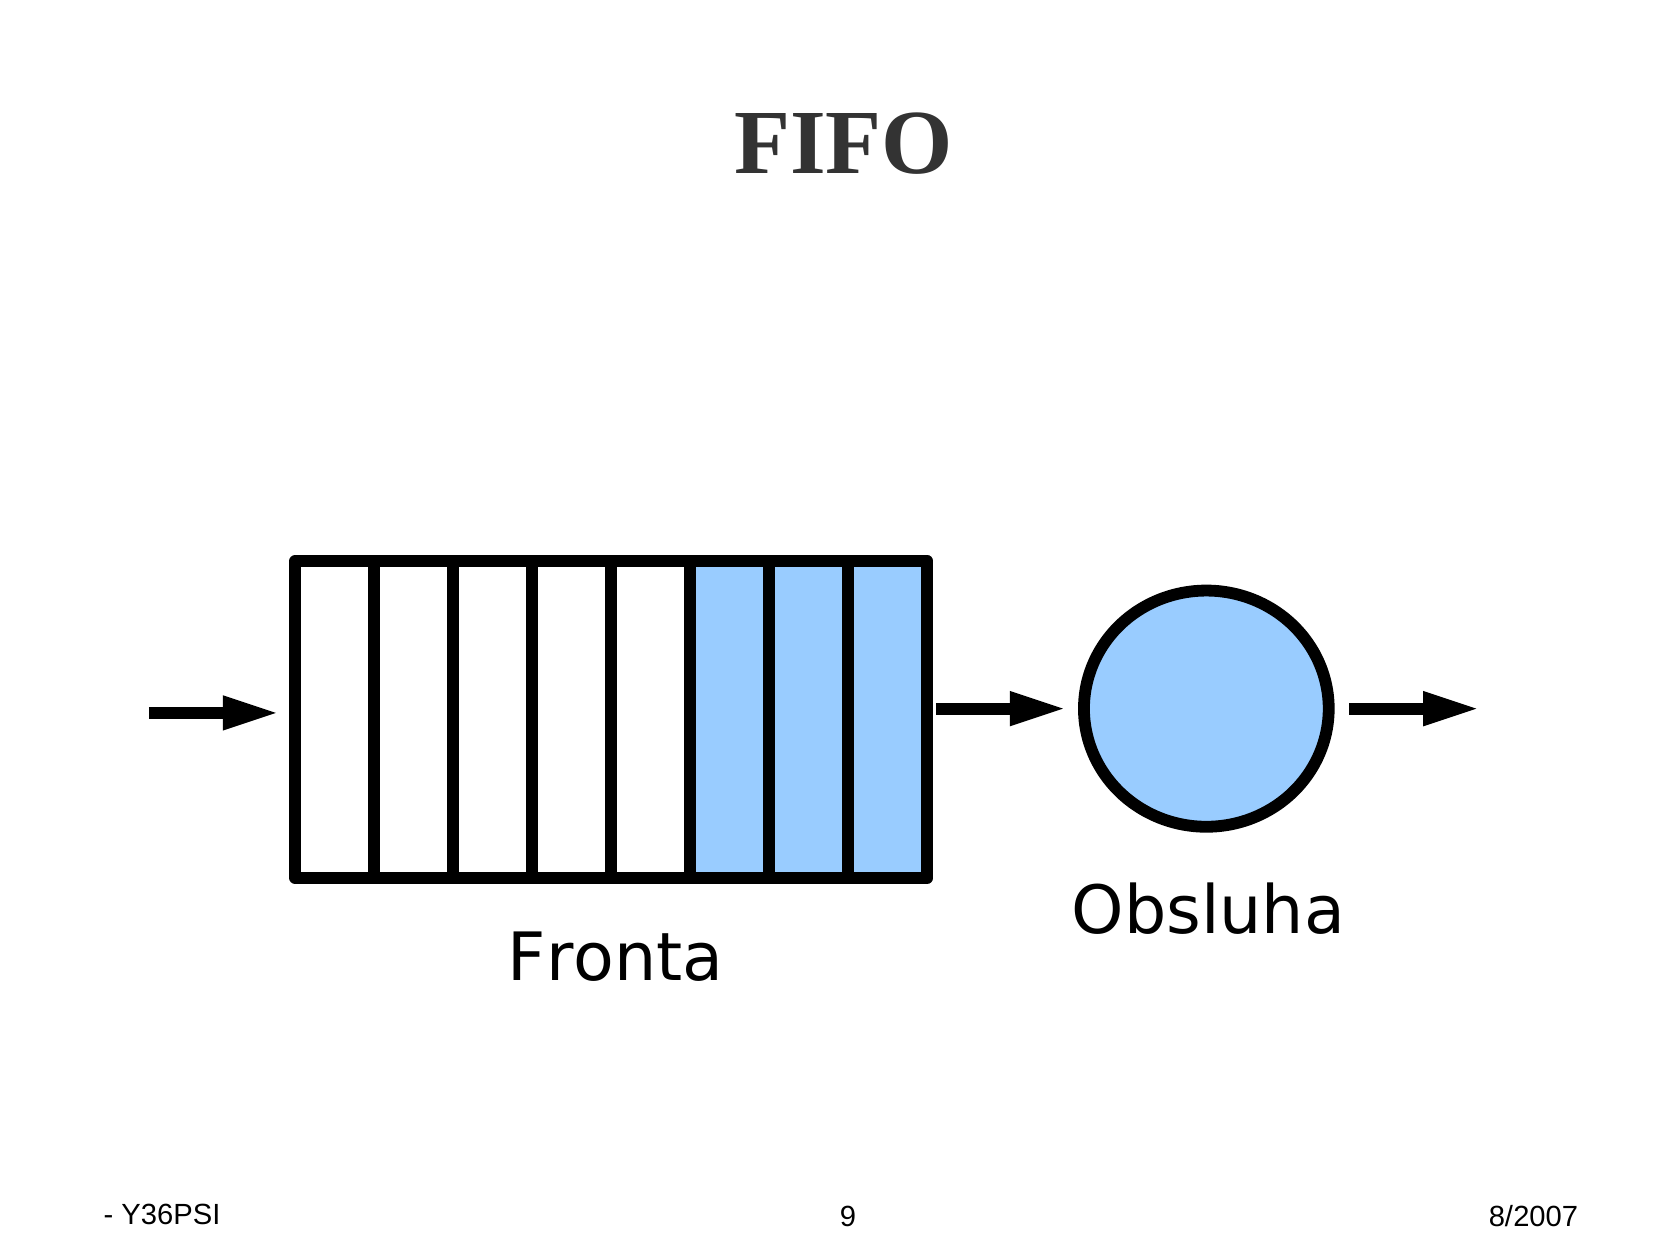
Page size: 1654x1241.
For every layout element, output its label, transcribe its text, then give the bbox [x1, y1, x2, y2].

text_box Obsluha [1057, 864, 1361, 957]
title FIFO [210, 39, 1478, 247]
text_box Fronta [493, 910, 740, 1004]
text_box [1083, 590, 1329, 827]
text_box [295, 561, 928, 879]
